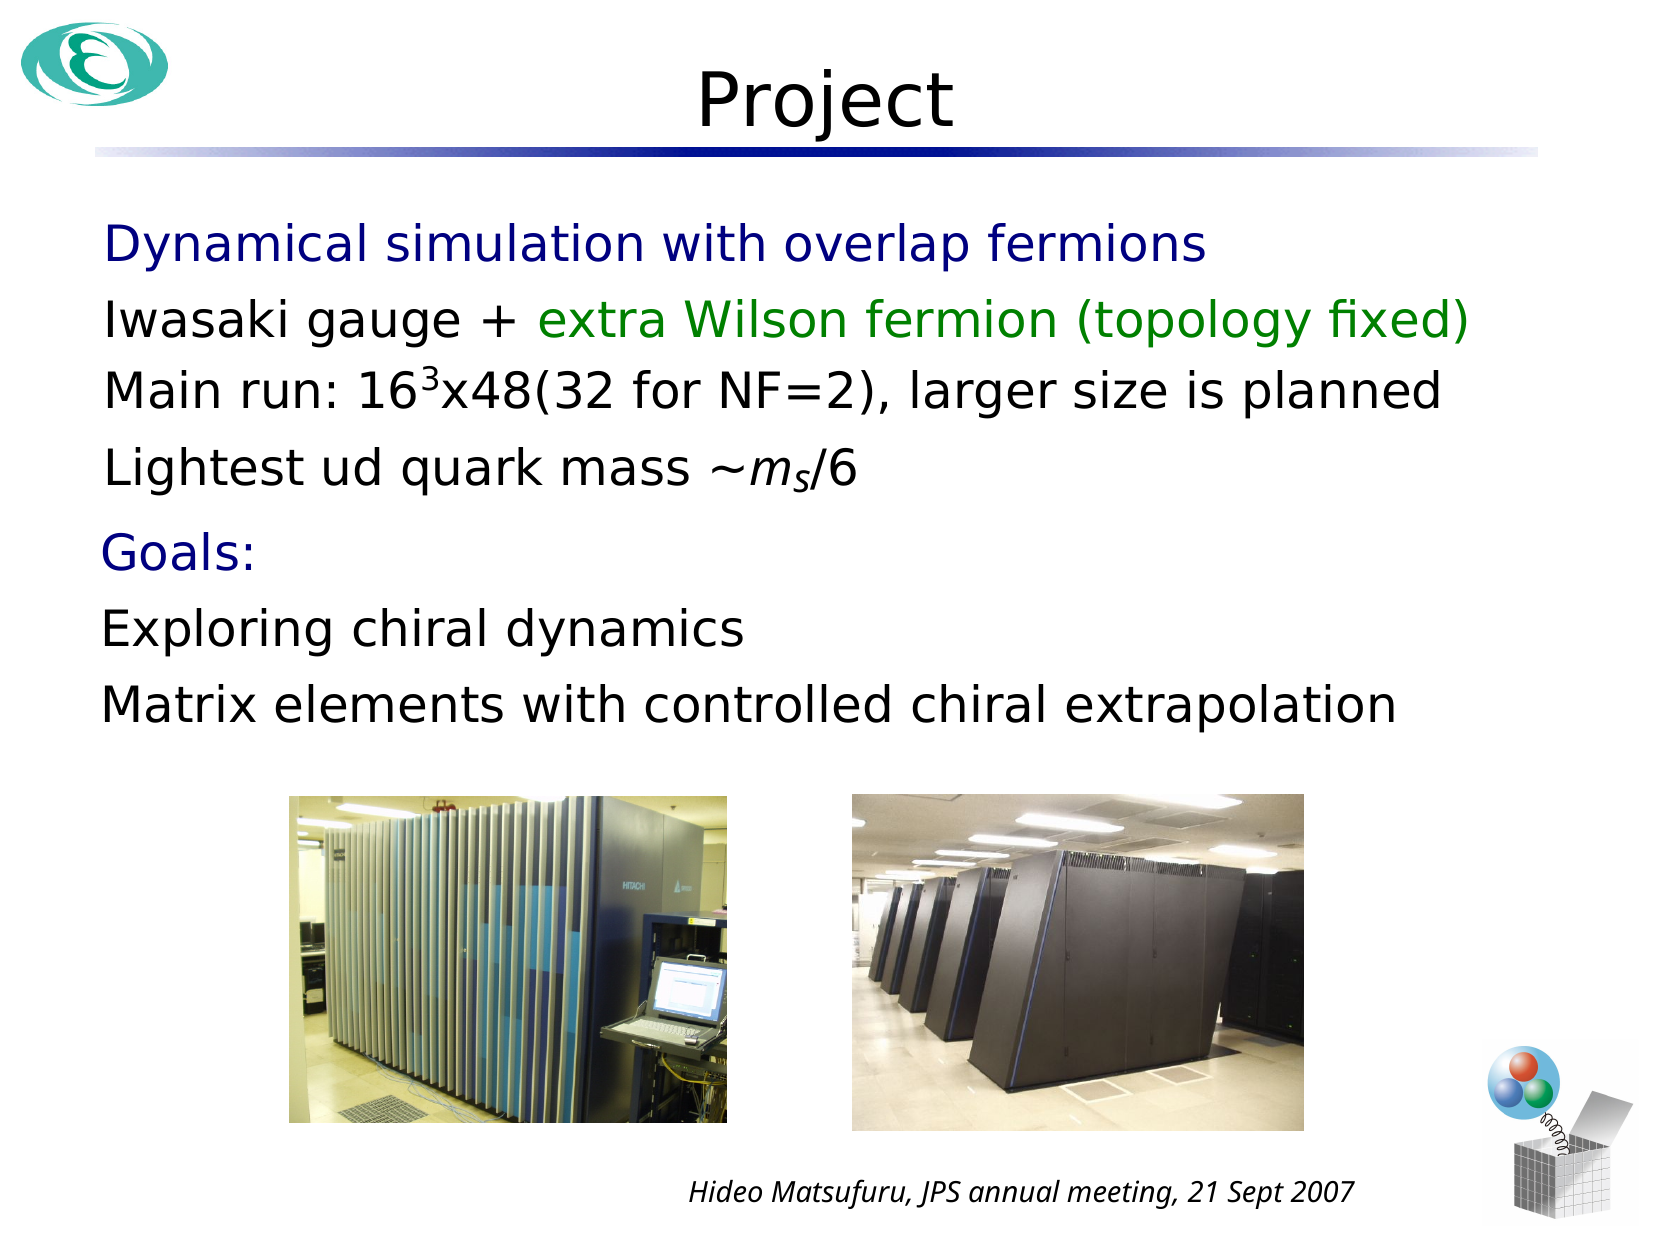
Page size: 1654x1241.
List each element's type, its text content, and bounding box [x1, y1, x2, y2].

picture [289, 796, 727, 1123]
list Goals: Exploring chiral dynamics Matrix elements with controlled chiral extrapolation [82, 523, 1535, 1071]
picture [1482, 1039, 1639, 1226]
title Project [201, 47, 1450, 154]
picture [852, 1071, 1304, 1131]
list Dynamical simulation with overlap fermions Iwasaki gauge + extra Wilson fermion (topology fixed) Main run: 163x48(32 for NF=2), larger size is planned Lightest ud quark mass ~ms/6 [86, 214, 1539, 539]
picture [15, 14, 174, 114]
picture [95, 147, 1538, 157]
